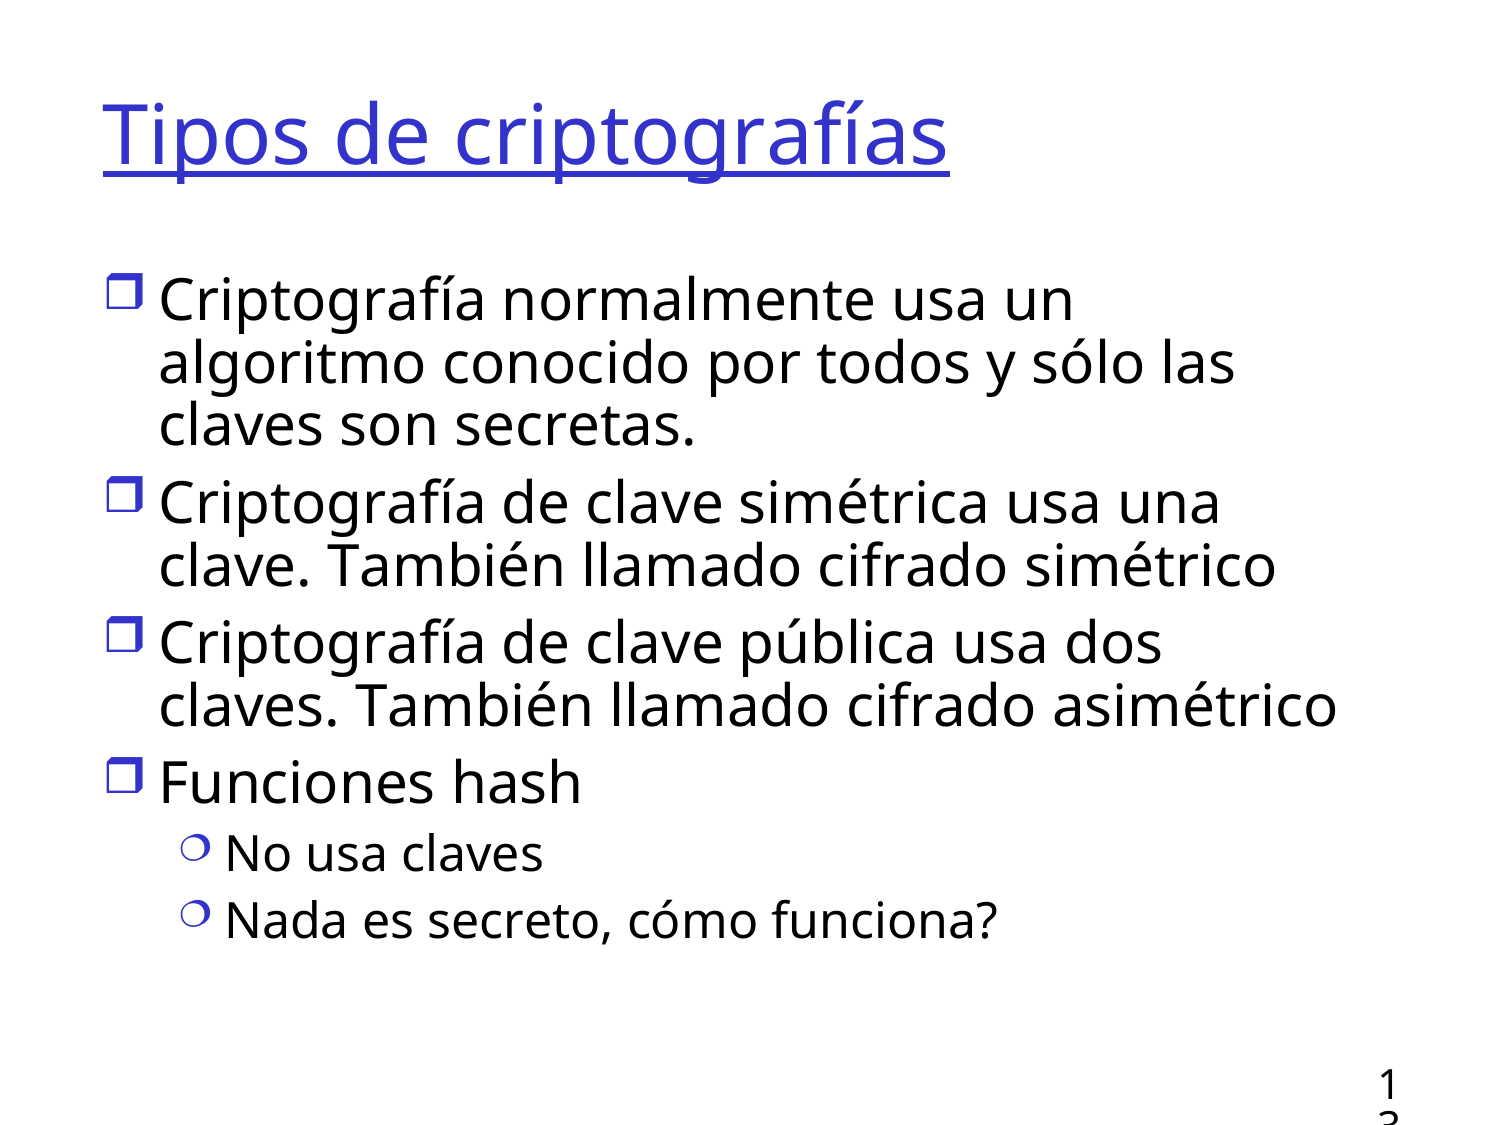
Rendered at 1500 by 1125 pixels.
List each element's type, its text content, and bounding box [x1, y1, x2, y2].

title Tipos de criptografías [87, 37, 1363, 225]
list Criptografía normalmente usa un algoritmo conocido por todos y sólo las claves son secretas. Criptografía de clave simétrica usa una clave. También llamado cifrado simétrico Criptografía de clave pública usa dos claves. También llamado cifrado asimétrico Funciones hash No usa claves Nada es secreto, cómo funciona? [87, 262, 1363, 1026]
